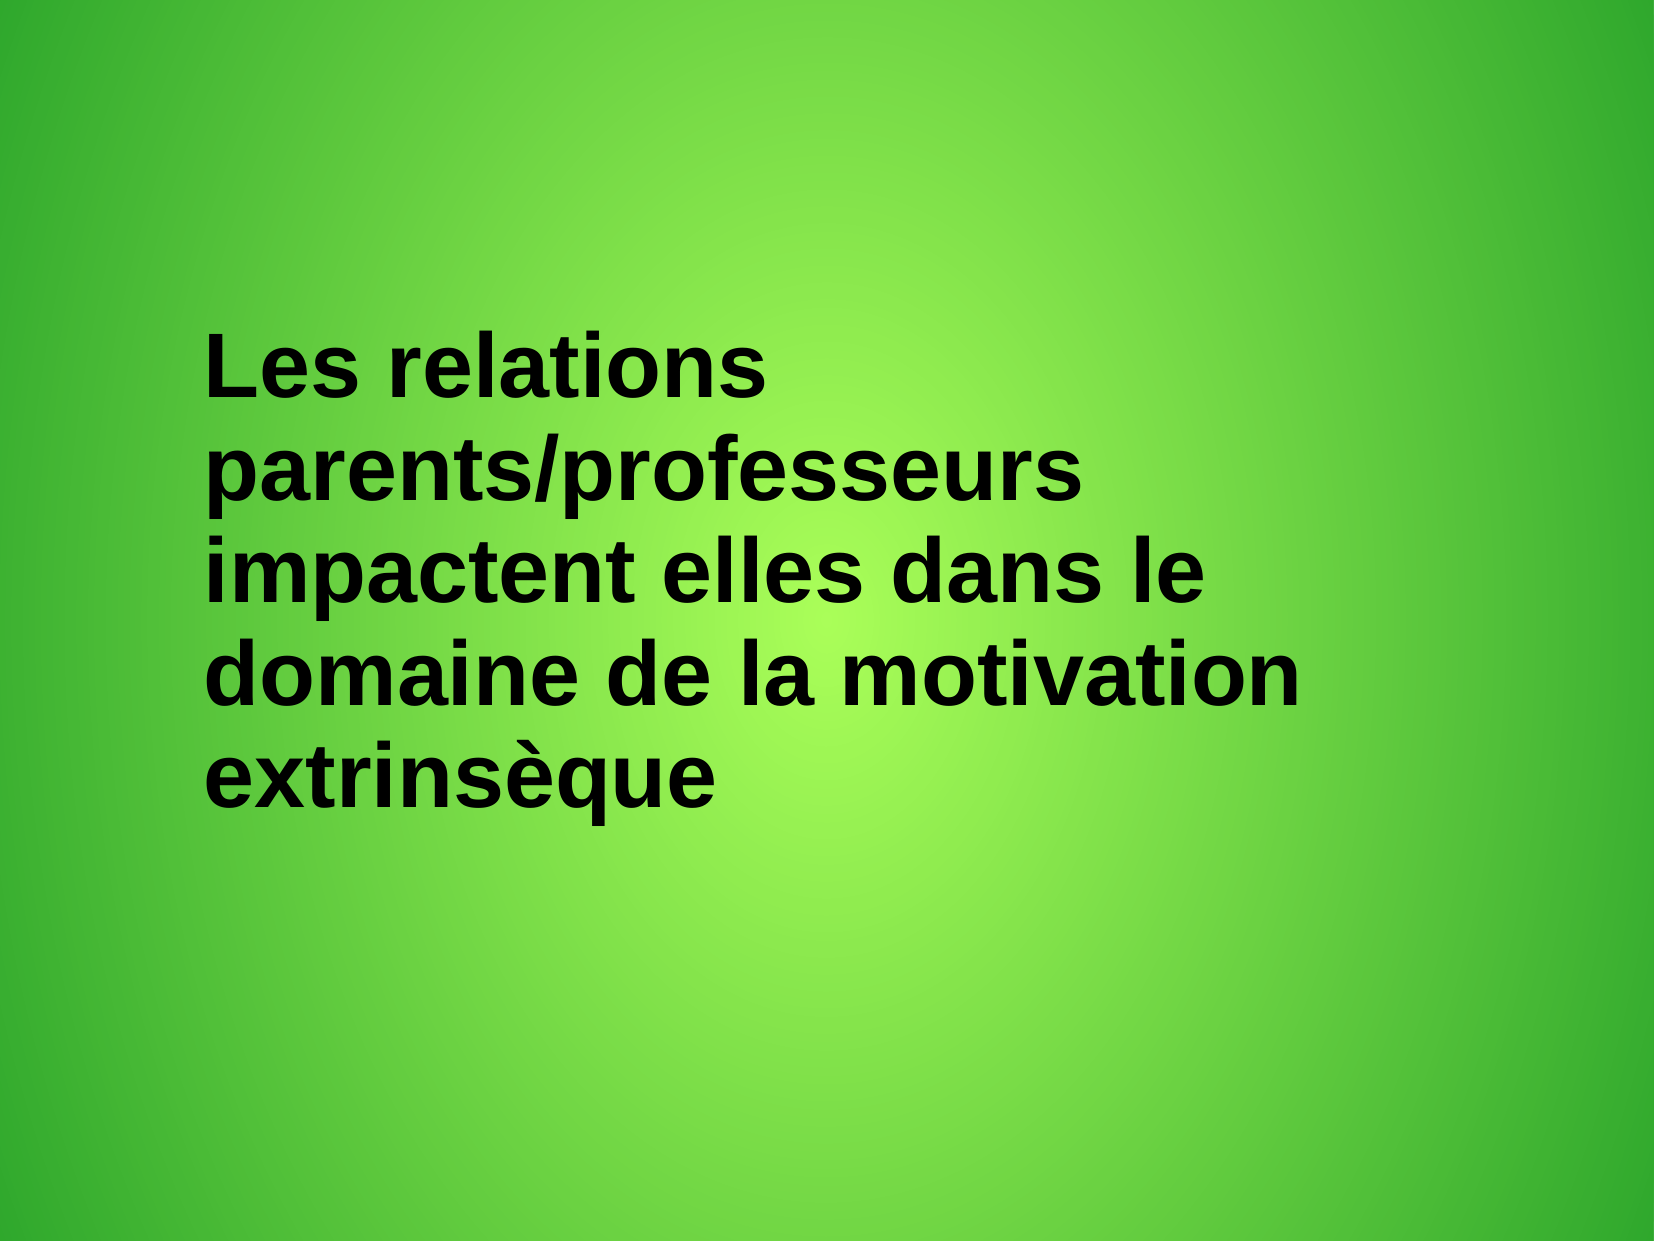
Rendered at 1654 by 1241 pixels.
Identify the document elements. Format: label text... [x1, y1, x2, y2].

text_box Les relations parents/professeurs impactent elles dans le domaine de la motivation extrinsèque [188, 307, 1441, 835]
